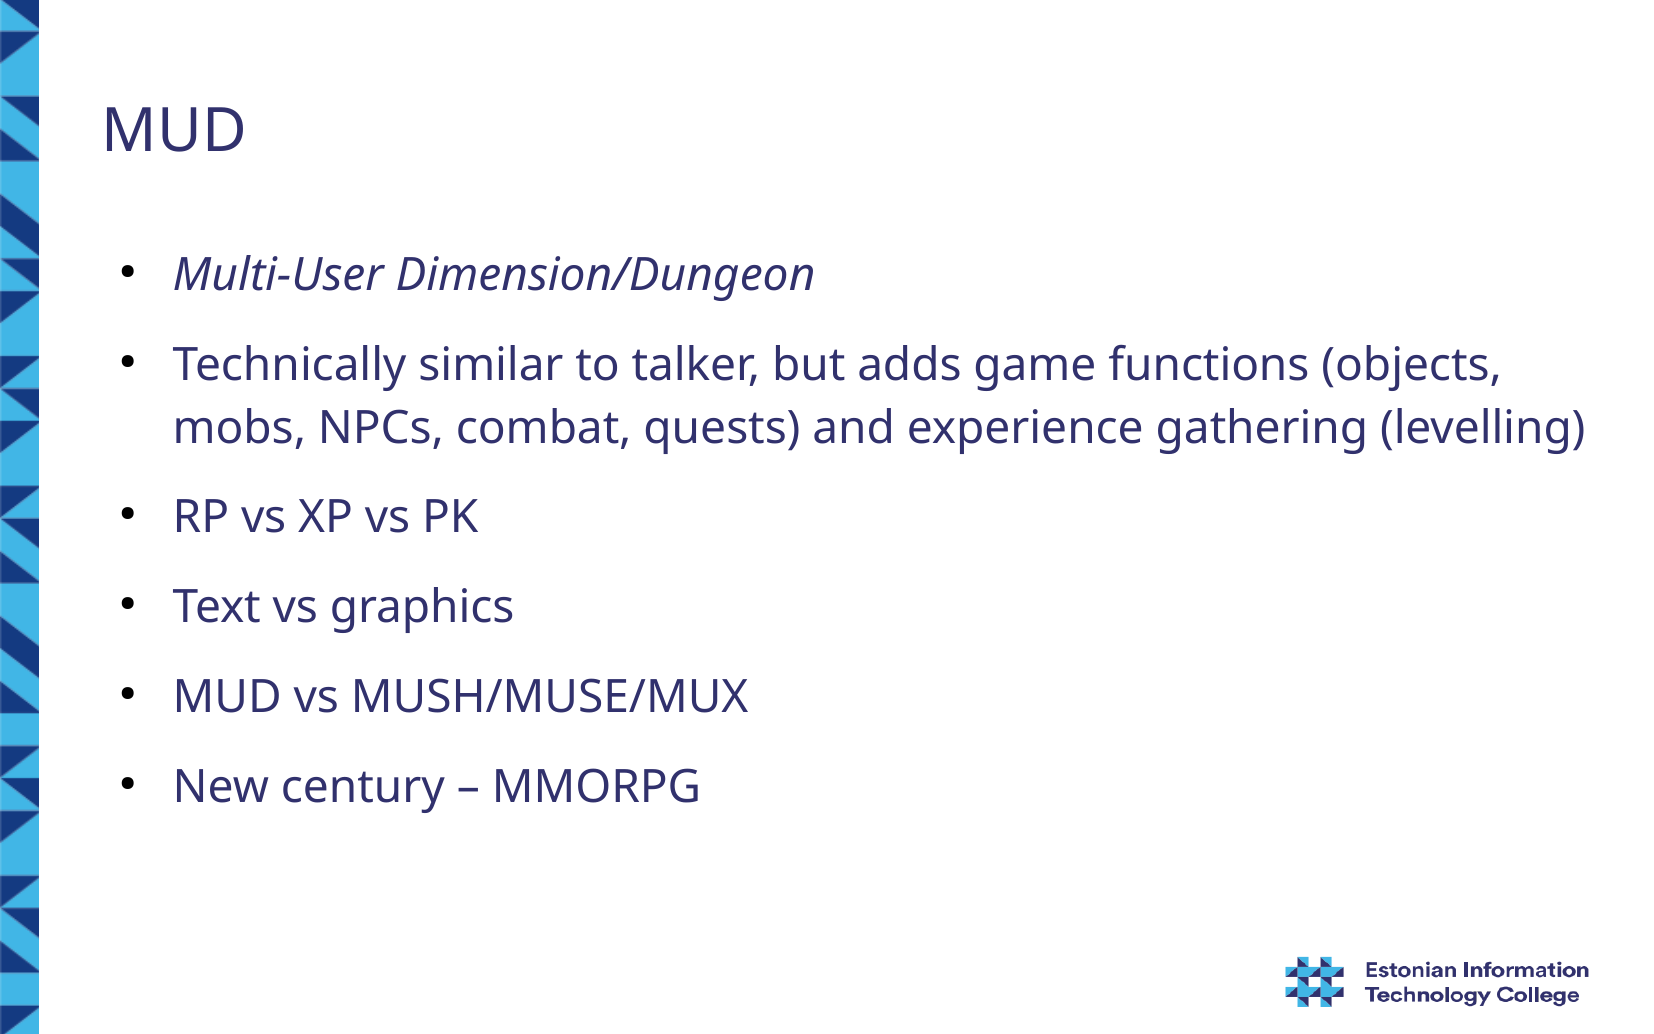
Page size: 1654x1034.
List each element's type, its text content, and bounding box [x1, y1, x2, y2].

title MUD [101, 41, 1224, 214]
list Multi-User Dimension/Dungeon Technically similar to talker, but adds game functions (objects, mobs, NPCs, combat, quests) and experience gathering (levelling) RP vs XP vs PK Text vs graphics MUD vs MUSH/MUSE/MUX New century – MMORPG [101, 241, 1591, 924]
